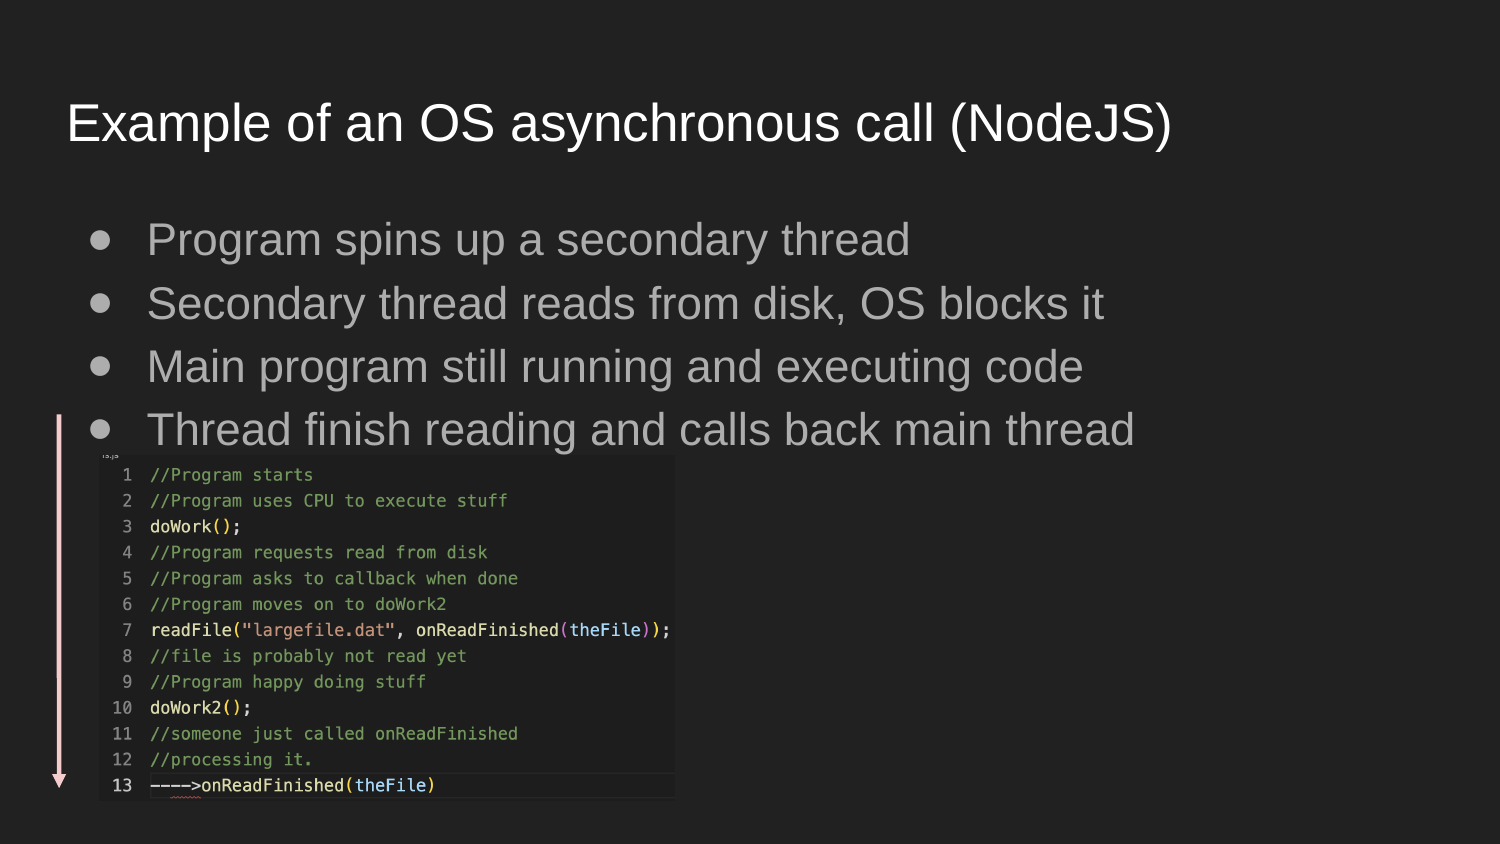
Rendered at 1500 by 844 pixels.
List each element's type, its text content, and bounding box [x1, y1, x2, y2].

title Example of an OS asynchronous call (NodeJS) [51, 72, 1449, 167]
list Program spins up a secondary thread Secondary thread reads from disk, OS blocks it Main program still running and executing code Thread finish reading and calls back main thread [56, 186, 1248, 732]
picture [99, 455, 675, 801]
